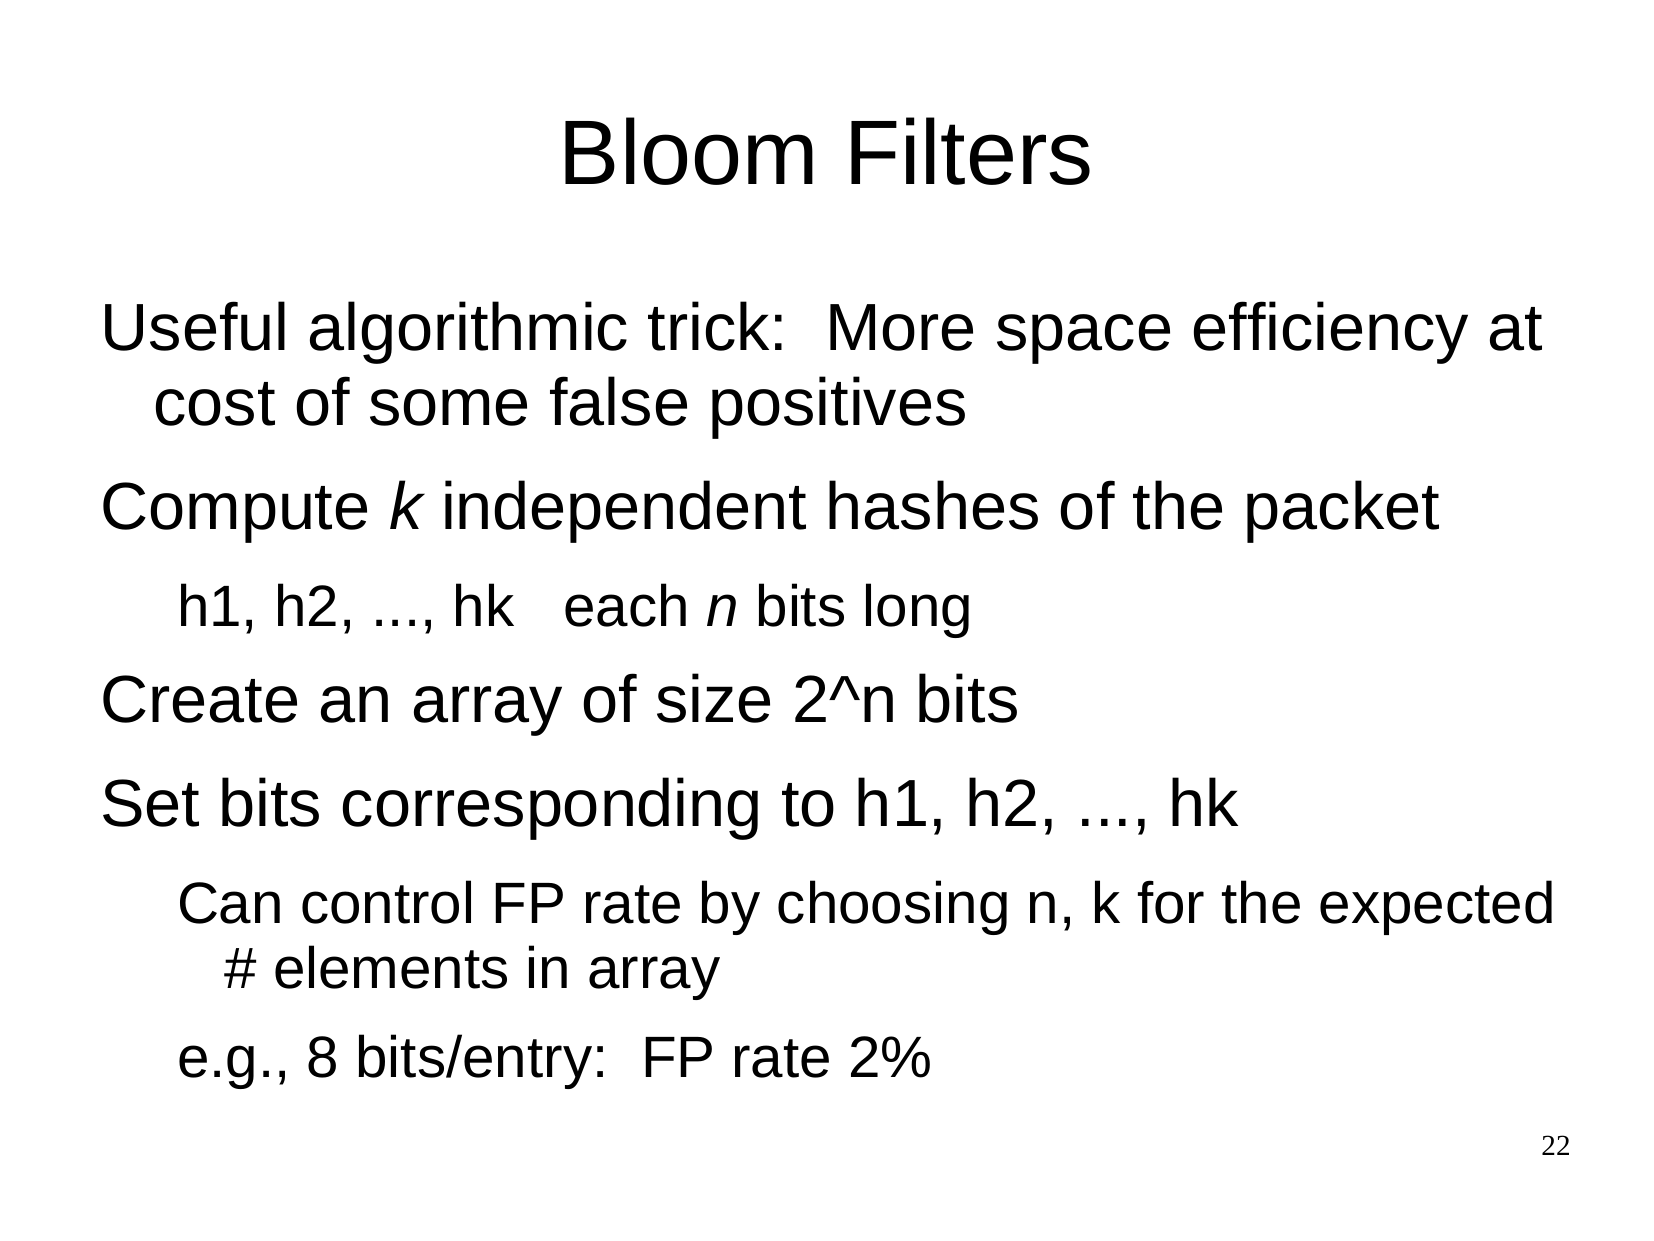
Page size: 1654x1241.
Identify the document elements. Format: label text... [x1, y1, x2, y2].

list Useful algorithmic trick: More space efficiency at cost of some false positives Compute k independent hashes of the packet h1, h2, ..., hk each n bits long Create an array of size 2^n bits Set bits corresponding to h1, h2, ..., hk Can control FP rate by choosing n, k for the expected # elements in array e.g., 8 bits/entry: FP rate 2% [82, 290, 1571, 1162]
title Bloom Filters [82, 56, 1571, 250]
